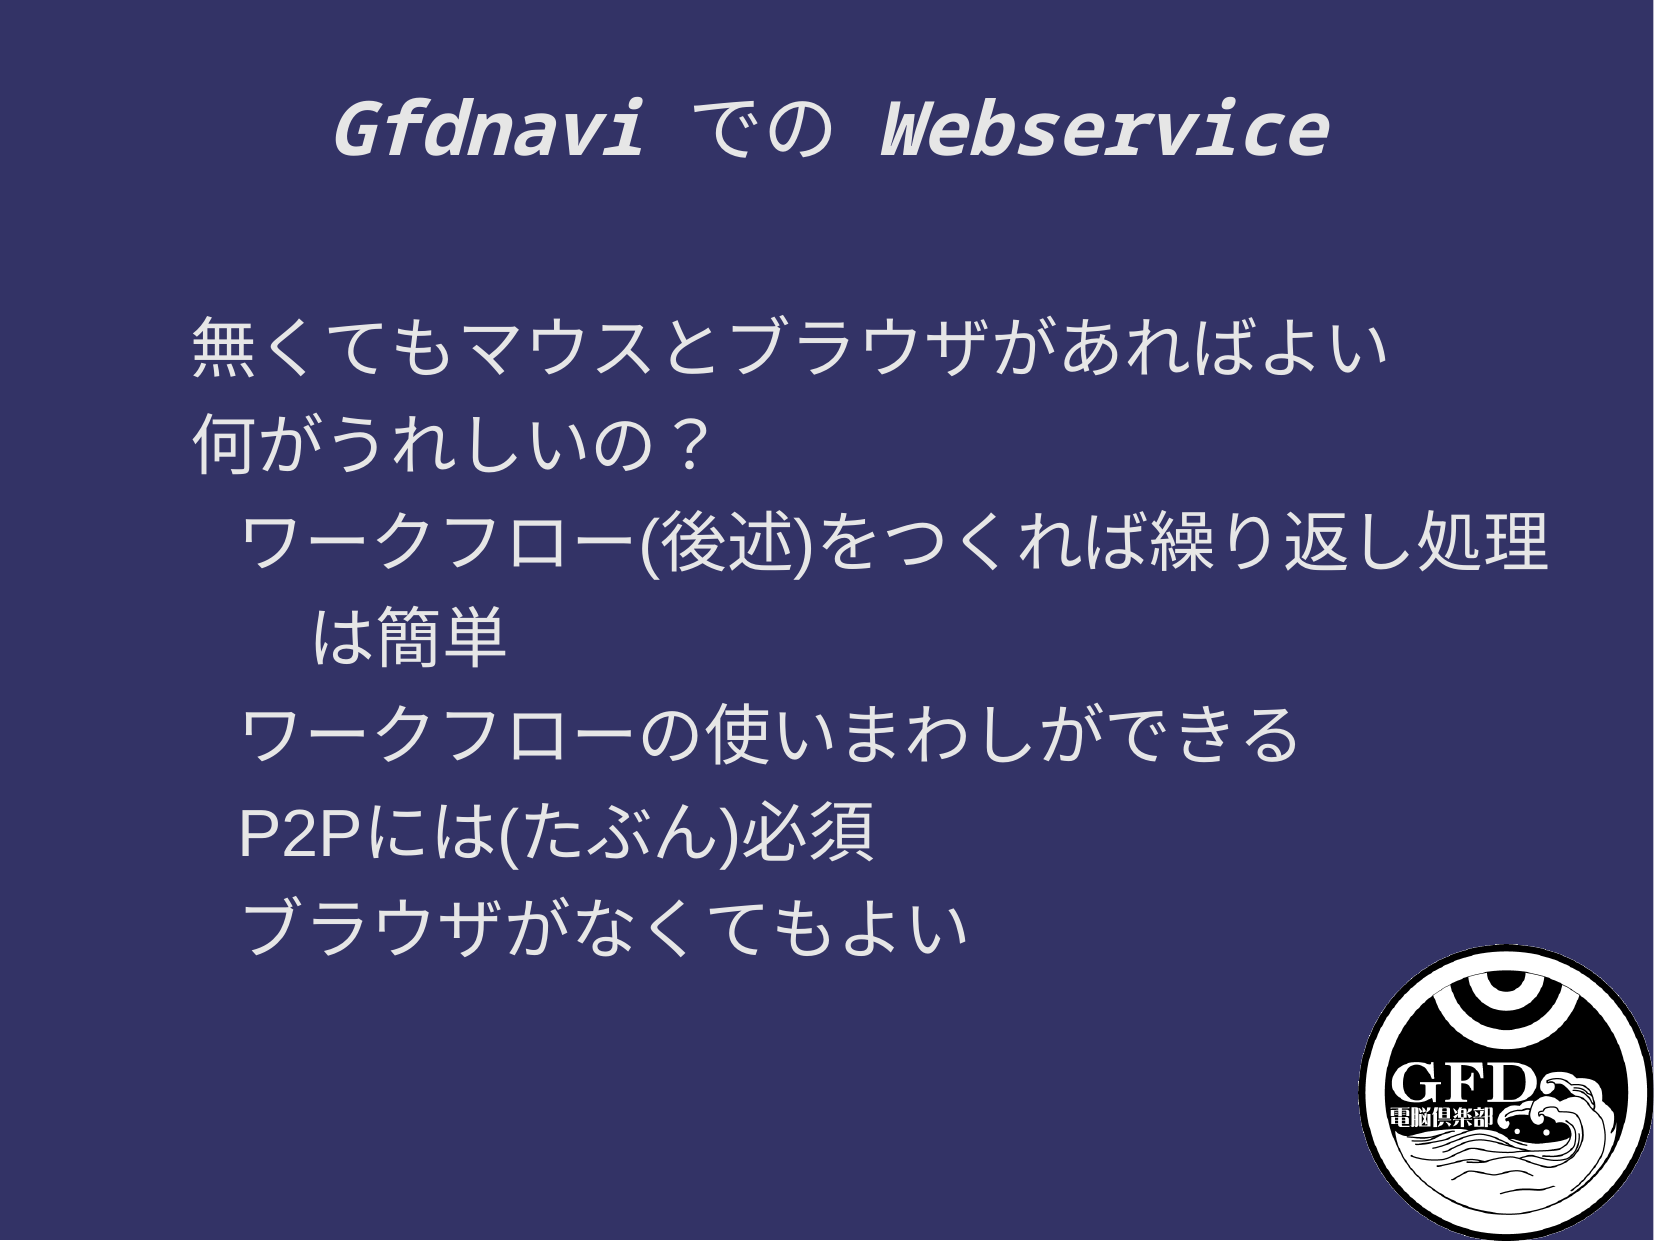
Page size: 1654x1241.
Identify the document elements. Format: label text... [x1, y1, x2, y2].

title Gfdnavi での Webservice [121, 26, 1534, 219]
picture [1358, 944, 1654, 1241]
list 無くてもマウスとブラウザがあればよい 何がうれしいの？ ワークフロー(後述)をつくれば繰り返し処理は簡単 ワークフローの使いまわしができる P2Pには(たぶん)必須 ブラウザがなくてもよい [178, 295, 1570, 1132]
